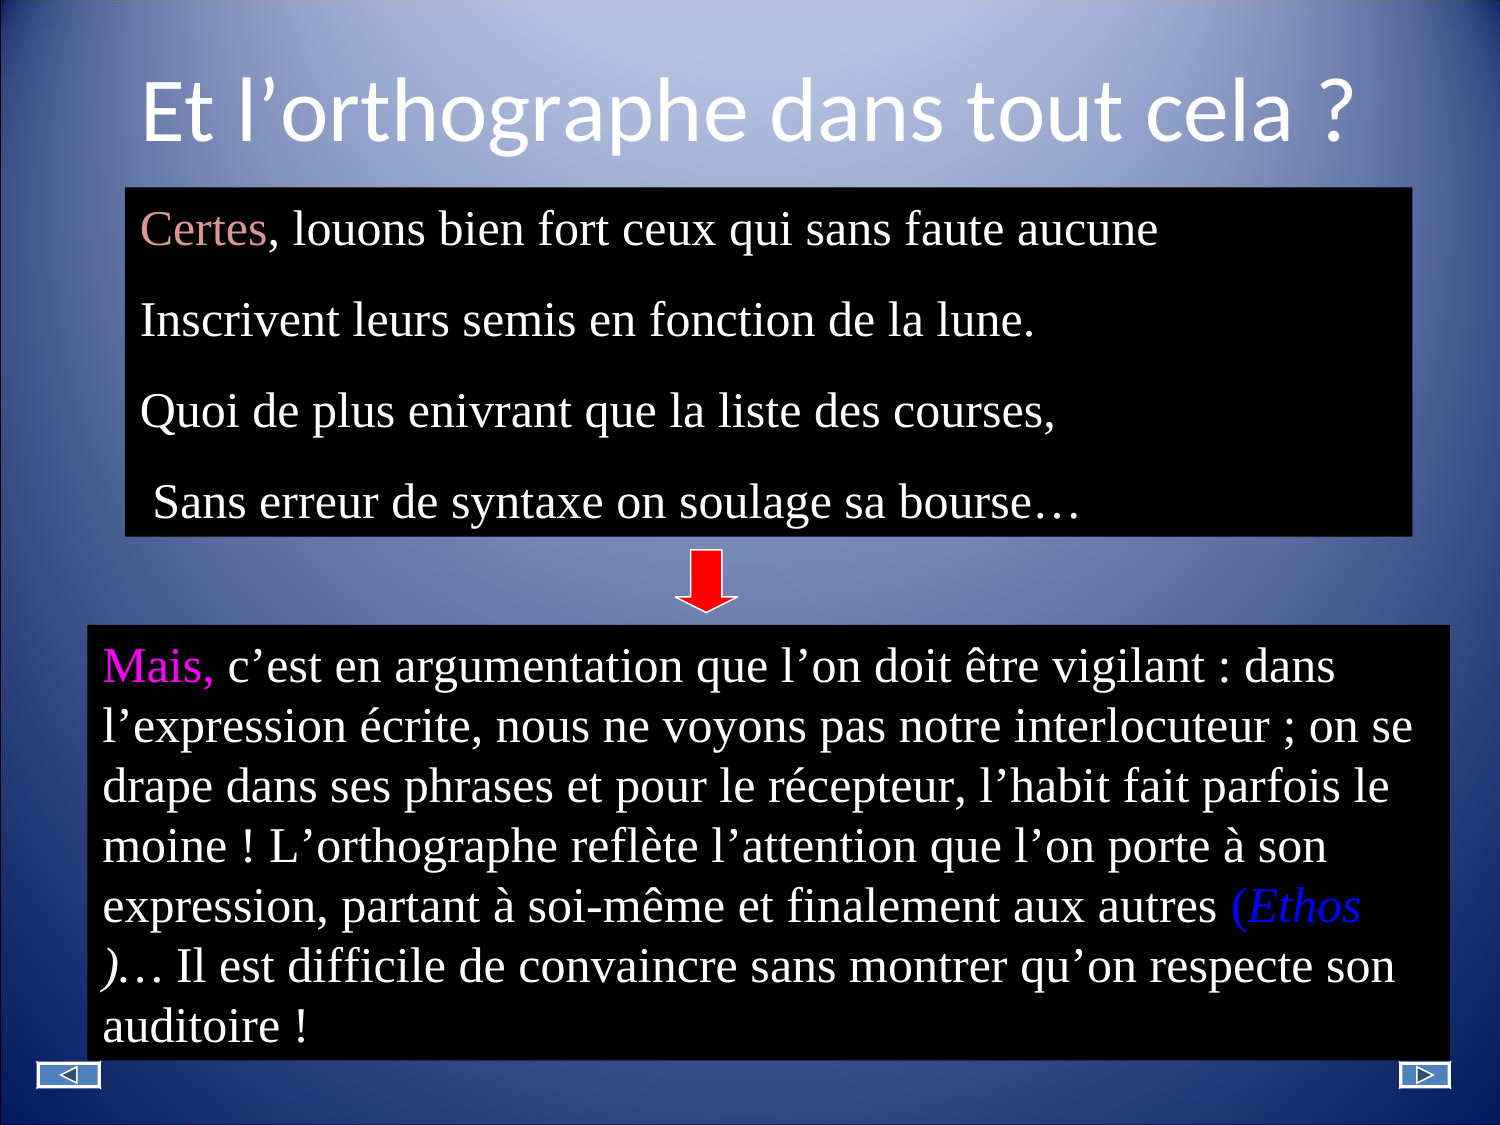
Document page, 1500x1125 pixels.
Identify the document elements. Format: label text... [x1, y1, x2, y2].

text_box [1401, 1062, 1451, 1088]
title Et l’orthographe dans tout cela ? [112, 50, 1388, 188]
text_box [38, 1062, 101, 1088]
picture [0, 0, 1500, 1125]
text_box [675, 549, 738, 613]
text_box Mais, c’est en argumentation que l’on doit être vigilant : dans l’expression écrite, nous ne voyons pas notre interlocuteur ; on se drape dans ses phrases et pour le récepteur, l’habit fait parfois le moine ! L’orthographe reflète l’attention que l’on porte à son expression, partant à soi-même et finalement aux autres (Ethos)… Il est difficile de convaincre sans montrer qu’on respecte son auditoire ! [87, 624, 1450, 1061]
text_box Certes, louons bien fort ceux qui sans faute aucune Inscrivent leurs semis en fonction de la lune. Quoi de plus enivrant que la liste des courses, Sans erreur de syntaxe on soulage sa bourse… [124, 187, 1413, 537]
